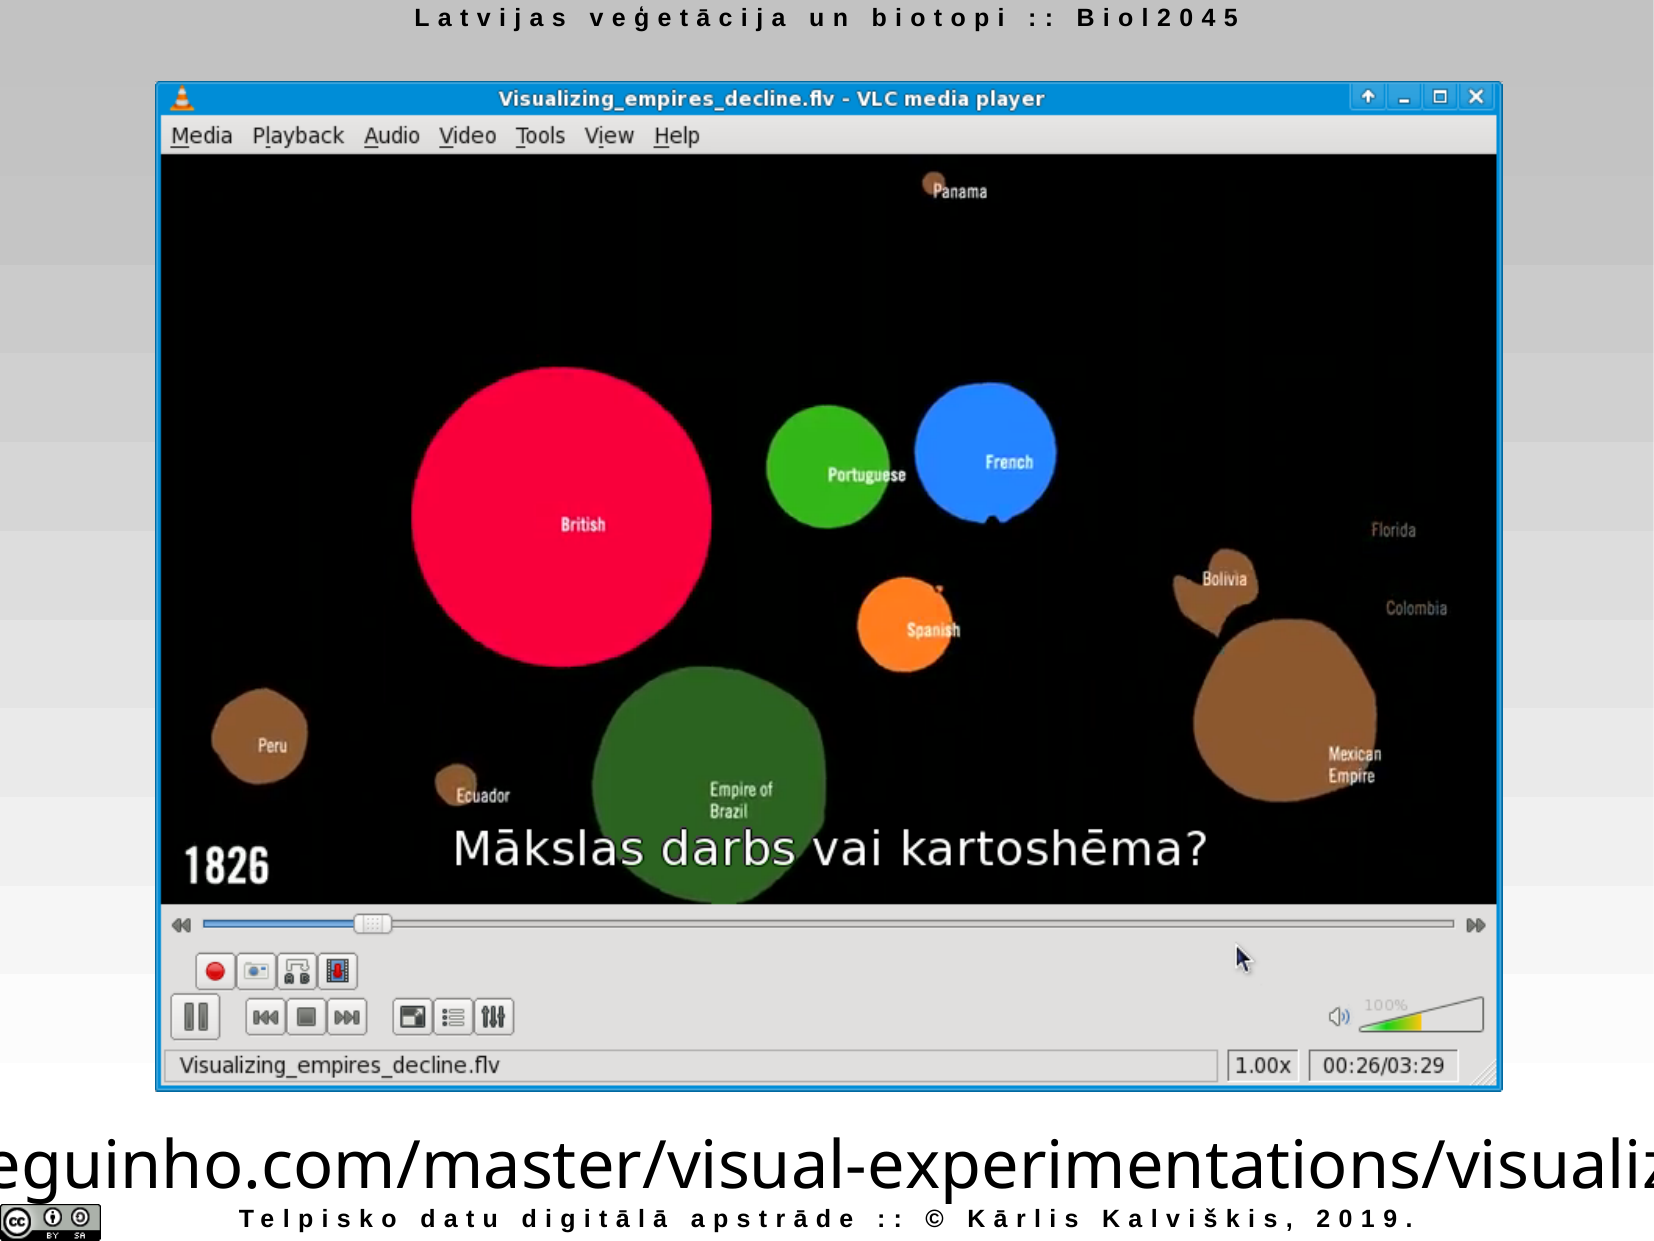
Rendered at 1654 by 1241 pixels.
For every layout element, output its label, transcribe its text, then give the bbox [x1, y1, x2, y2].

text_box http://mondeguinho.com/master/visual-experimentations/visualizing-empires [0, 1122, 1654, 1203]
picture [0, 1203, 1654, 1241]
picture [0, 0, 1654, 1122]
